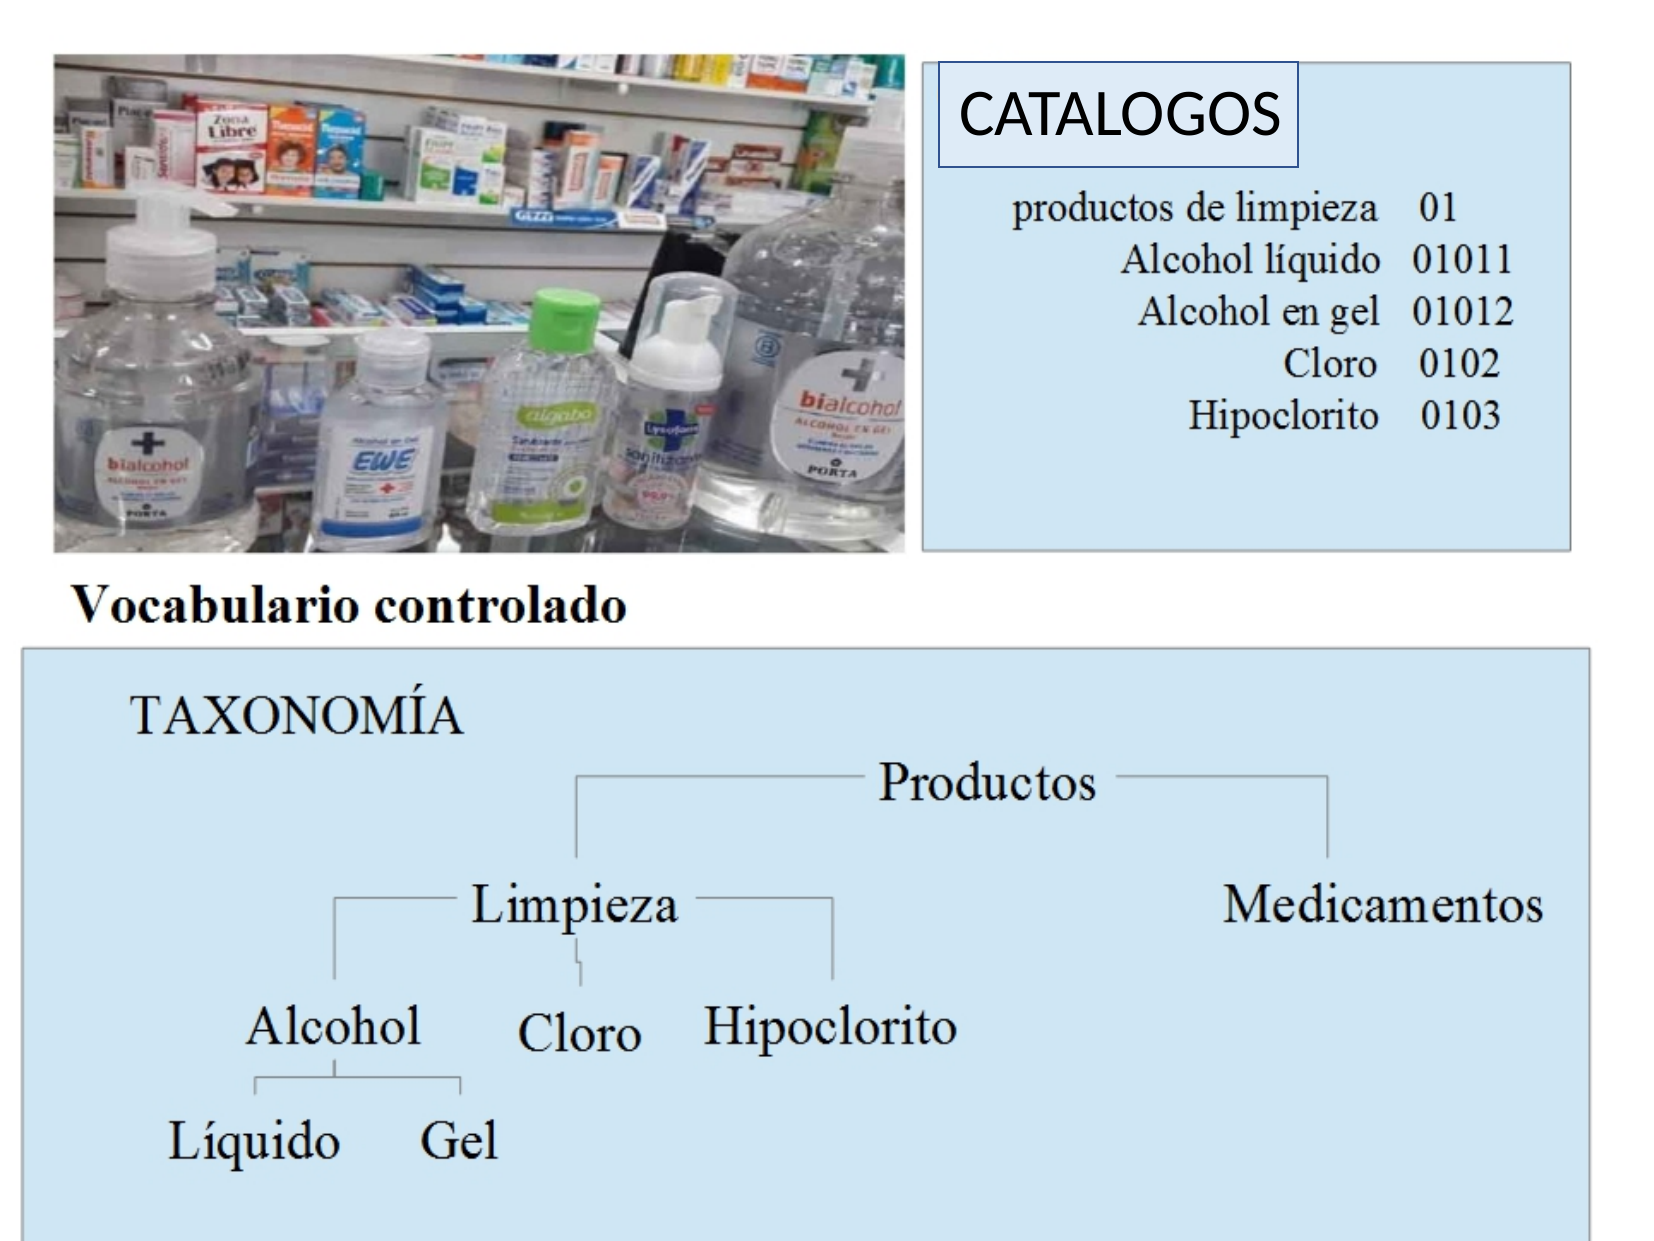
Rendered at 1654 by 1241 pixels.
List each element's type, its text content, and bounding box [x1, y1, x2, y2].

picture [9, 8, 1654, 1241]
text_box [939, 62, 1298, 167]
text_box CATALOGOS [944, 61, 1397, 158]
